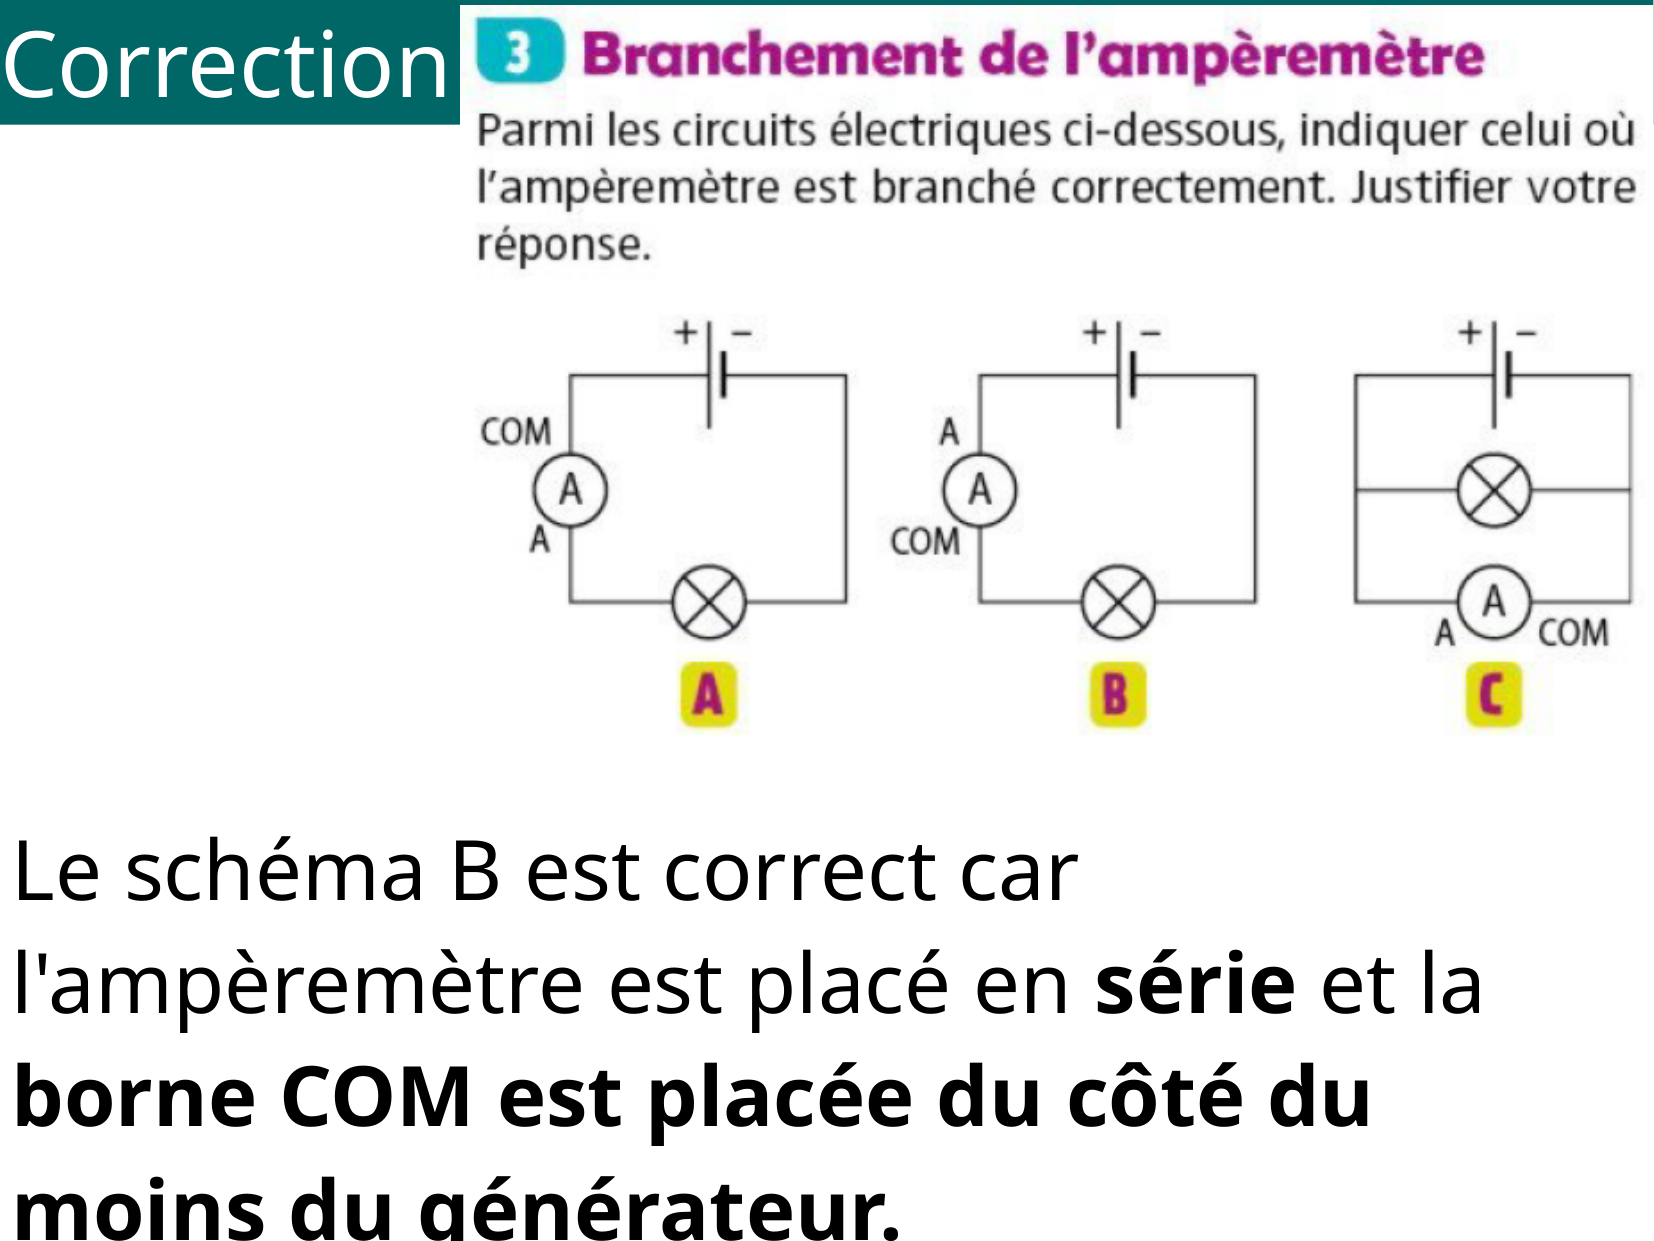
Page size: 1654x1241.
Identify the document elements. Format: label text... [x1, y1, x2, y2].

title Correction [0, 4, 1654, 120]
subtitle Le schéma B est correct car l'ampèremètre est placé en série et la borne COM est placée du côté du moins du générateur. [11, 129, 1642, 1229]
picture [460, 5, 1654, 755]
